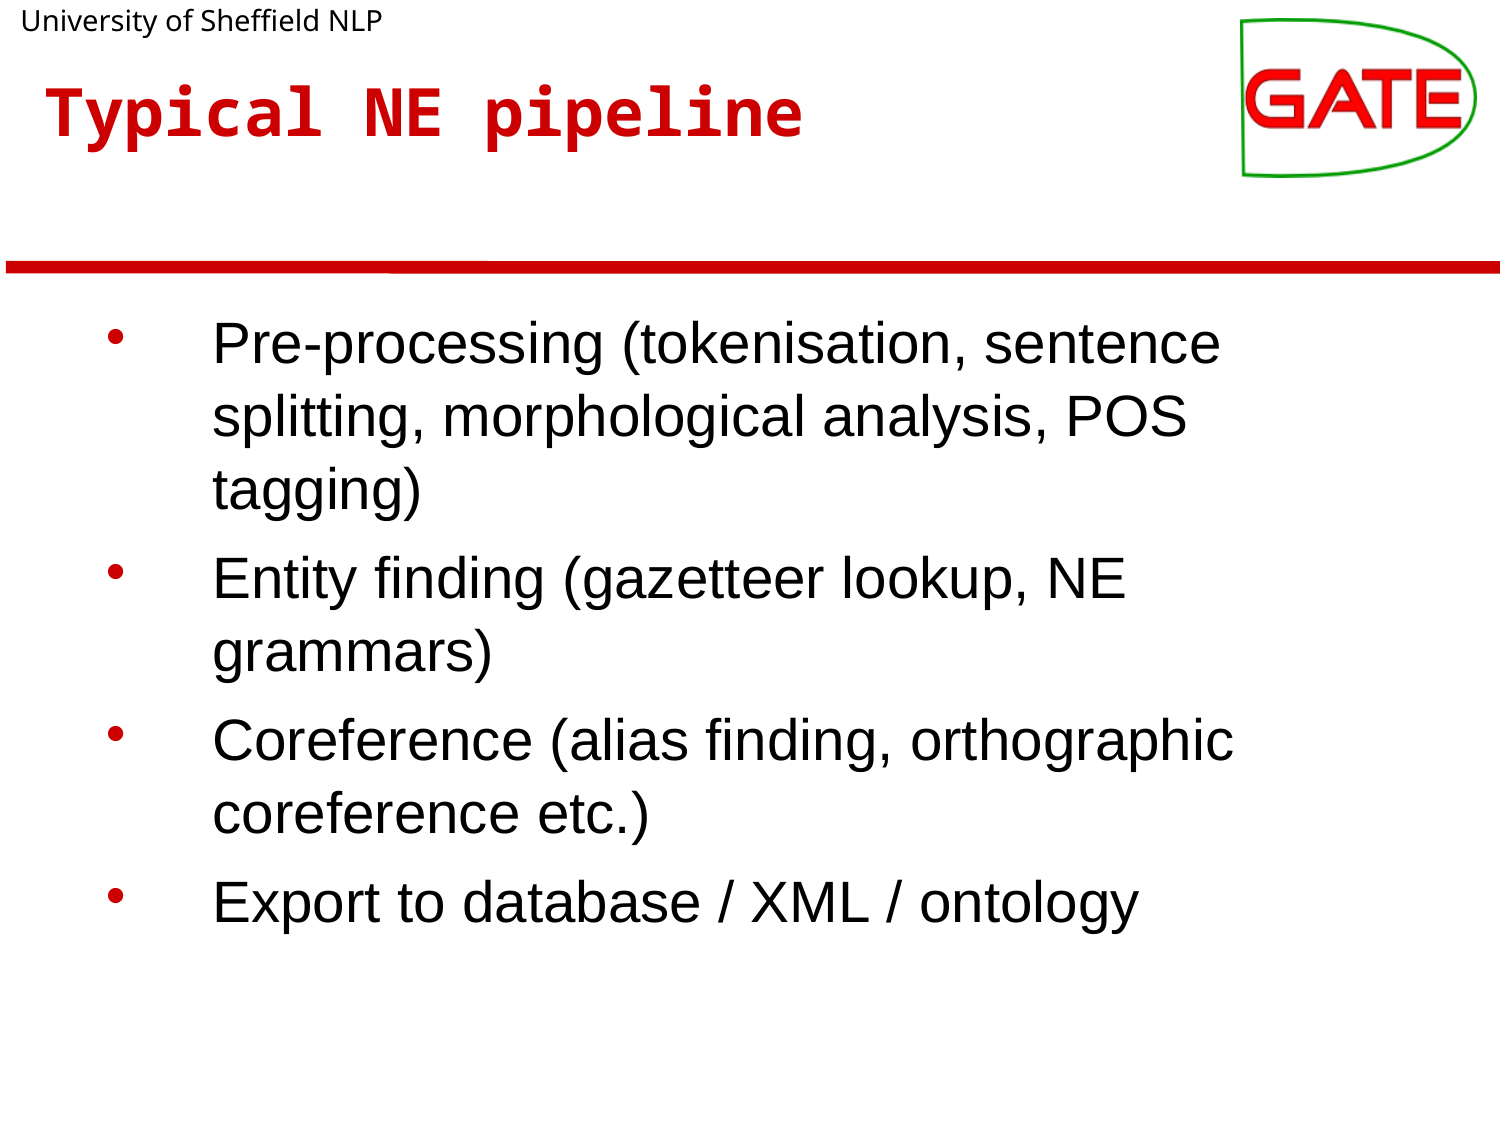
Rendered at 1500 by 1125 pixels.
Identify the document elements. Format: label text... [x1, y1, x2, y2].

picture [1425, 18, 1477, 178]
title Typical NE pipeline [29, 14, 1425, 202]
list Pre-processing (tokenisation, sentence splitting, morphological analysis, POS tagging)‏ Entity finding (gazetteer lookup, NE grammars)‏ Coreference (alias finding, orthographic coreference etc.)‏ Export to database / XML / ontology [74, 295, 1425, 1093]
